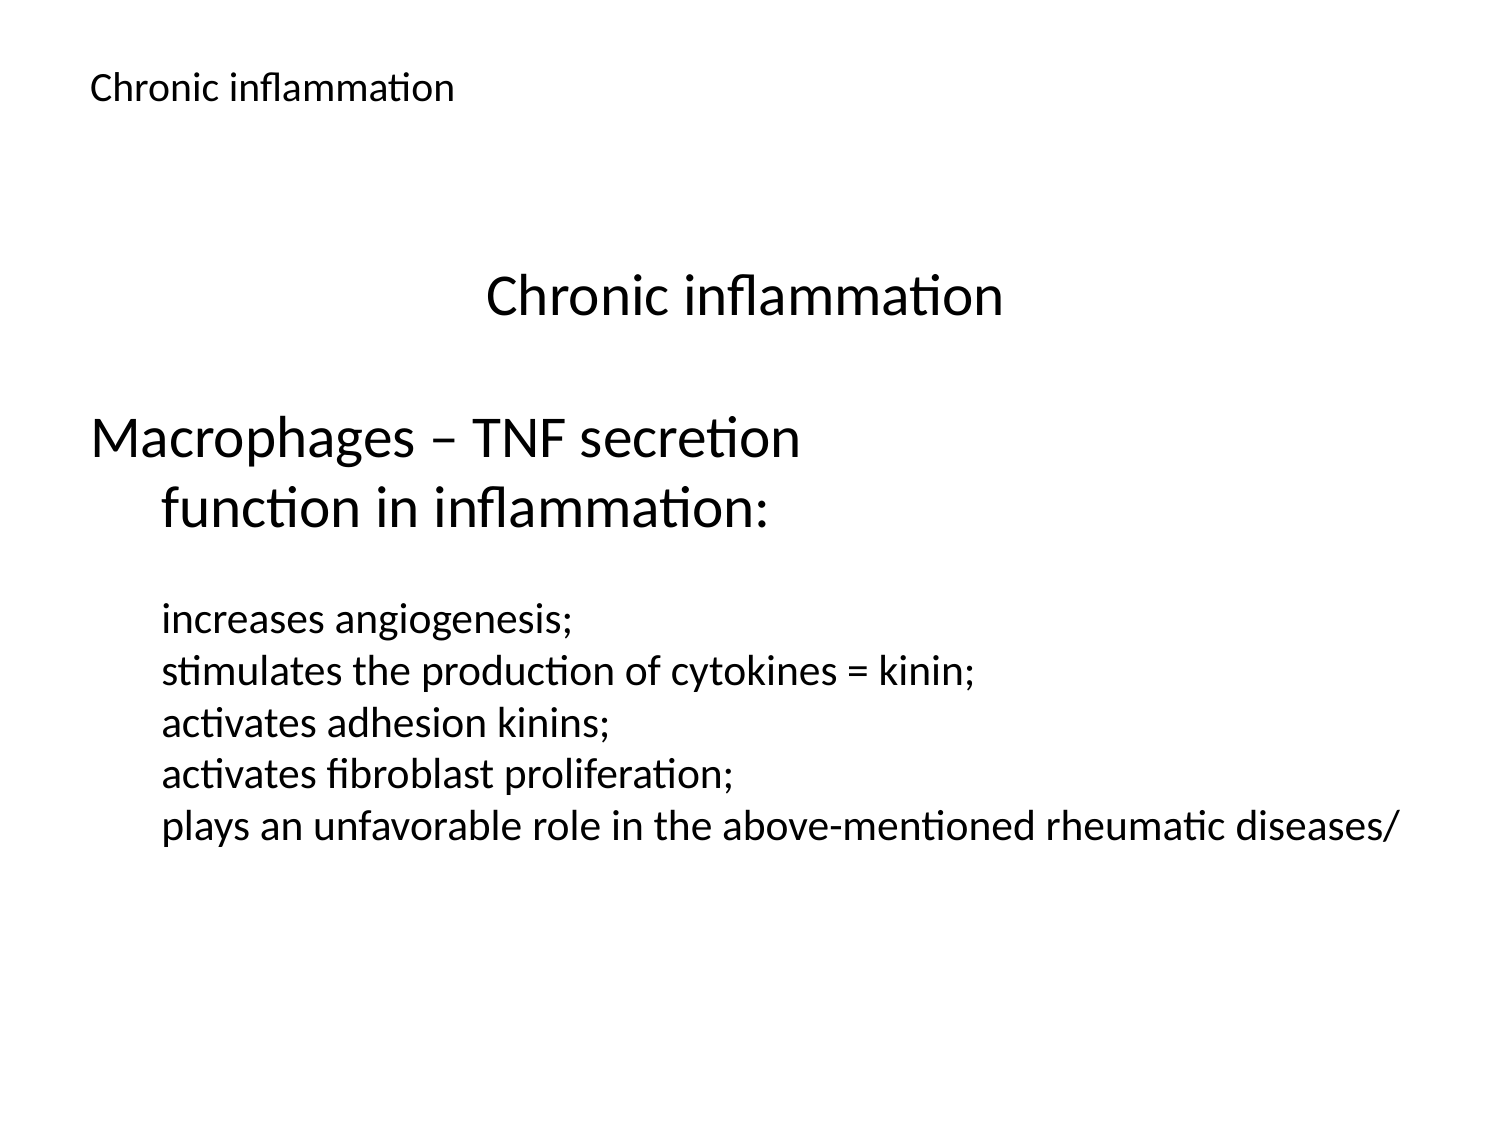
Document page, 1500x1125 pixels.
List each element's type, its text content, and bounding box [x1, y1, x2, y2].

list Chronic inflammation Macrophages – TNF secretion function in inflammation: increases angiogenesis; stimulates the production of cytokines = kinin; activates adhesion kinins; activates fibroblast proliferation; plays an unfavorable role in the above-mentioned rheumatic diseases/ [75, 262, 1426, 1005]
title Chronic inflammation [75, 45, 479, 126]
